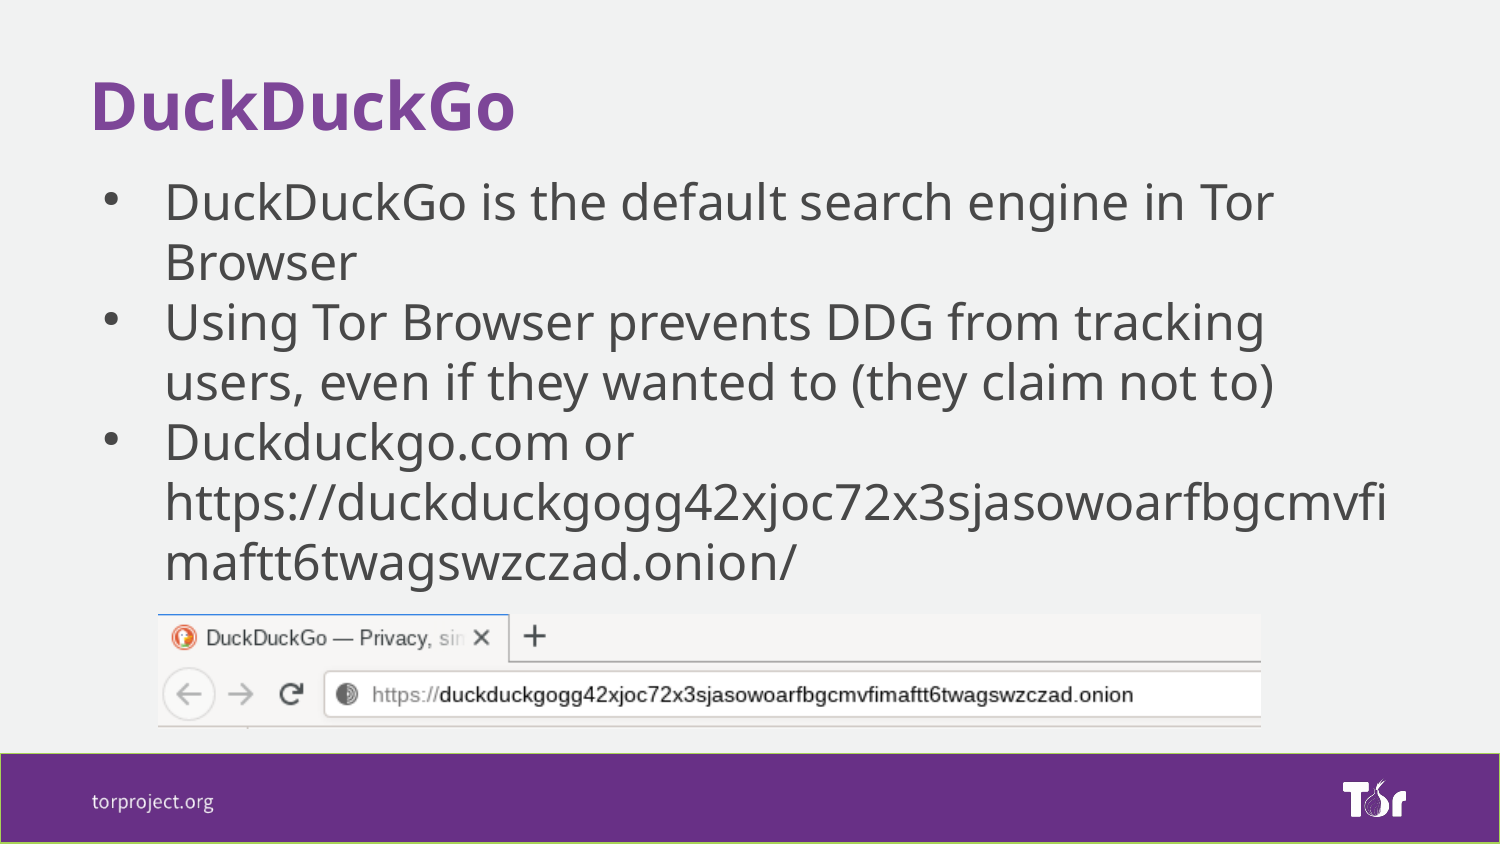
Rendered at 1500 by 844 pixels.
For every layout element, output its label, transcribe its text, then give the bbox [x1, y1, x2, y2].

text_box DuckDuckGo is the default search engine in Tor Browser Using Tor Browser prevents DDG from tracking users, even if they wanted to (they claim not to) Duckduckgo.com or https://duckduckgogg42xjoc72x3sjasowoarfbgcmvfimaftt6twagswzczad.onion/ [74, 163, 1425, 720]
picture [75, 780, 604, 821]
picture [158, 614, 1261, 729]
text_box DuckDuckGo [74, 33, 1425, 163]
picture [1343, 778, 1406, 817]
